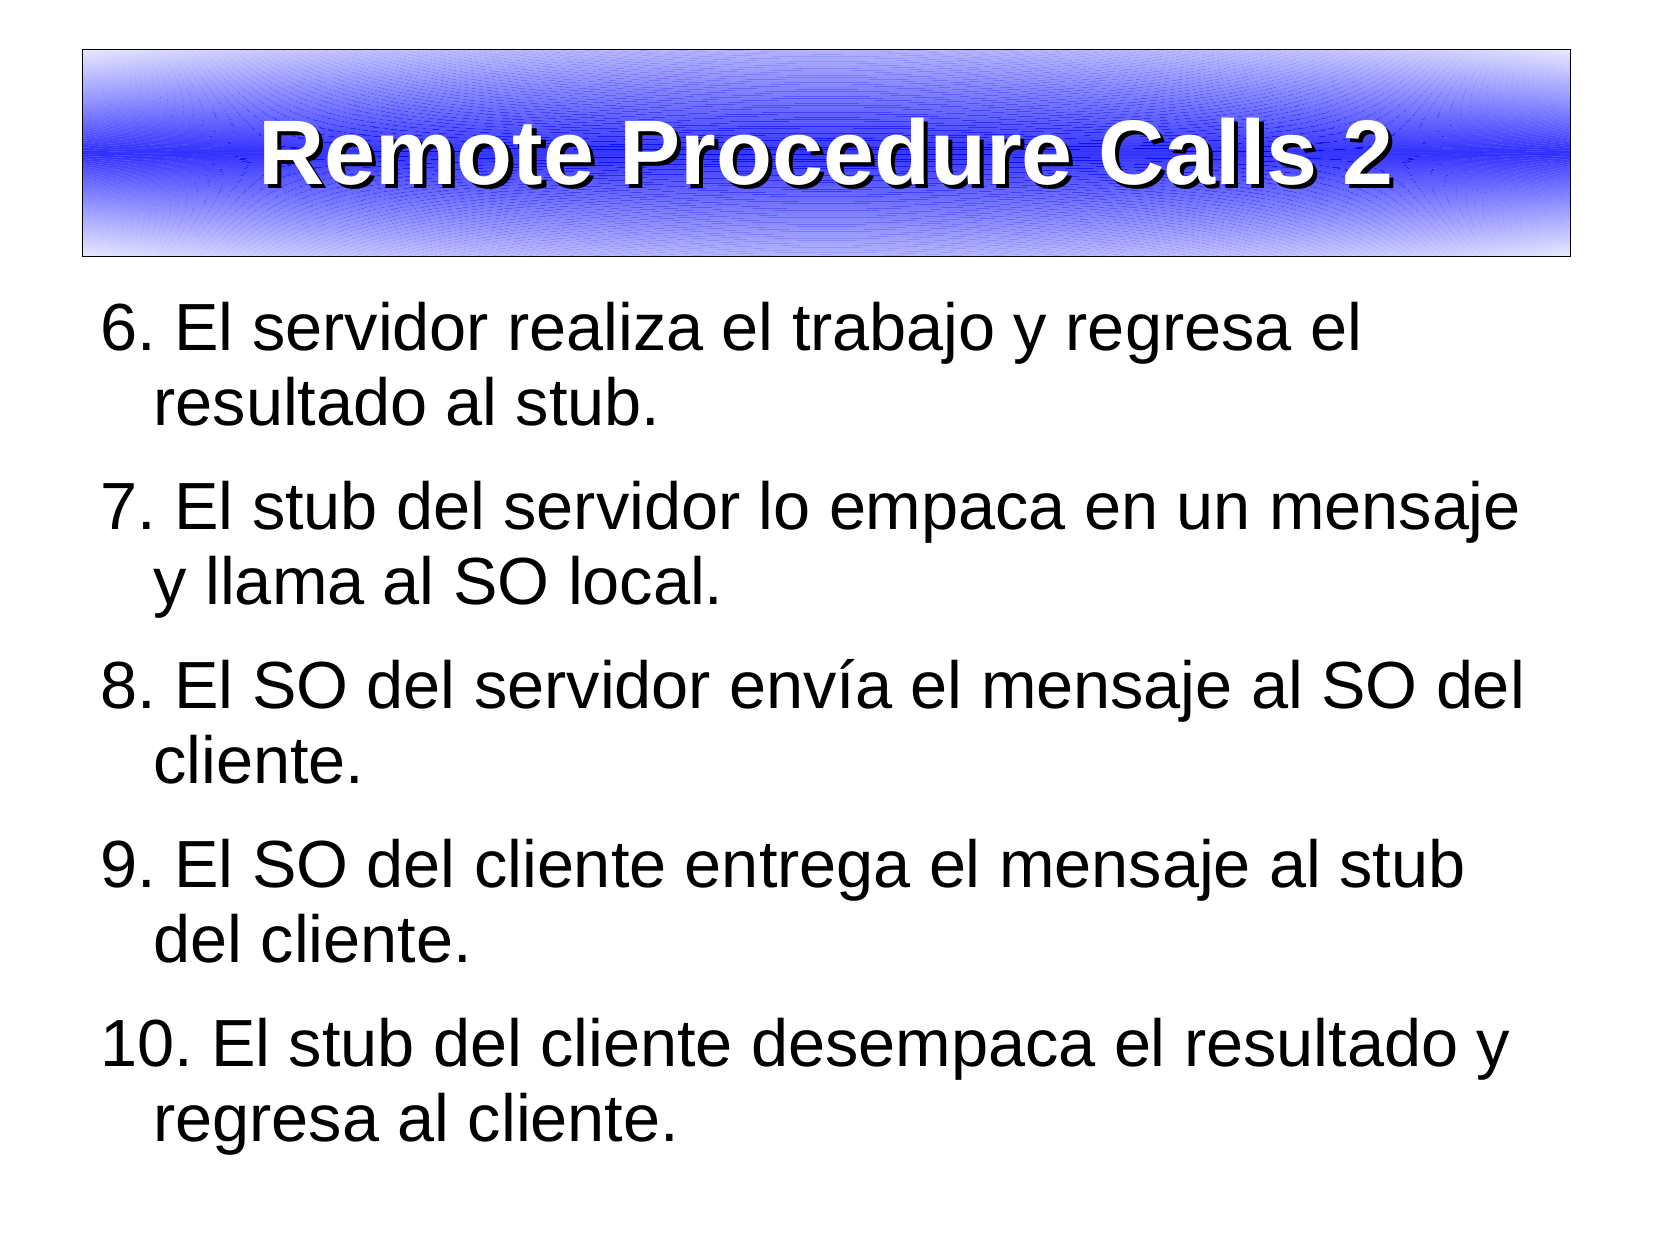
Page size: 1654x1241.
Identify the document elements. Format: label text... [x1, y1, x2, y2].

title Remote Procedure Calls 2 [82, 49, 1571, 257]
list El servidor realiza el trabajo y regresa el resultado al stub. El stub del servidor lo empaca en un mensaje y llama al SO local. El SO del servidor envía el mensaje al SO del cliente. El SO del cliente entrega el mensaje al stub del cliente. El stub del cliente desempaca el resultado y regresa al cliente. [82, 290, 1571, 1171]
